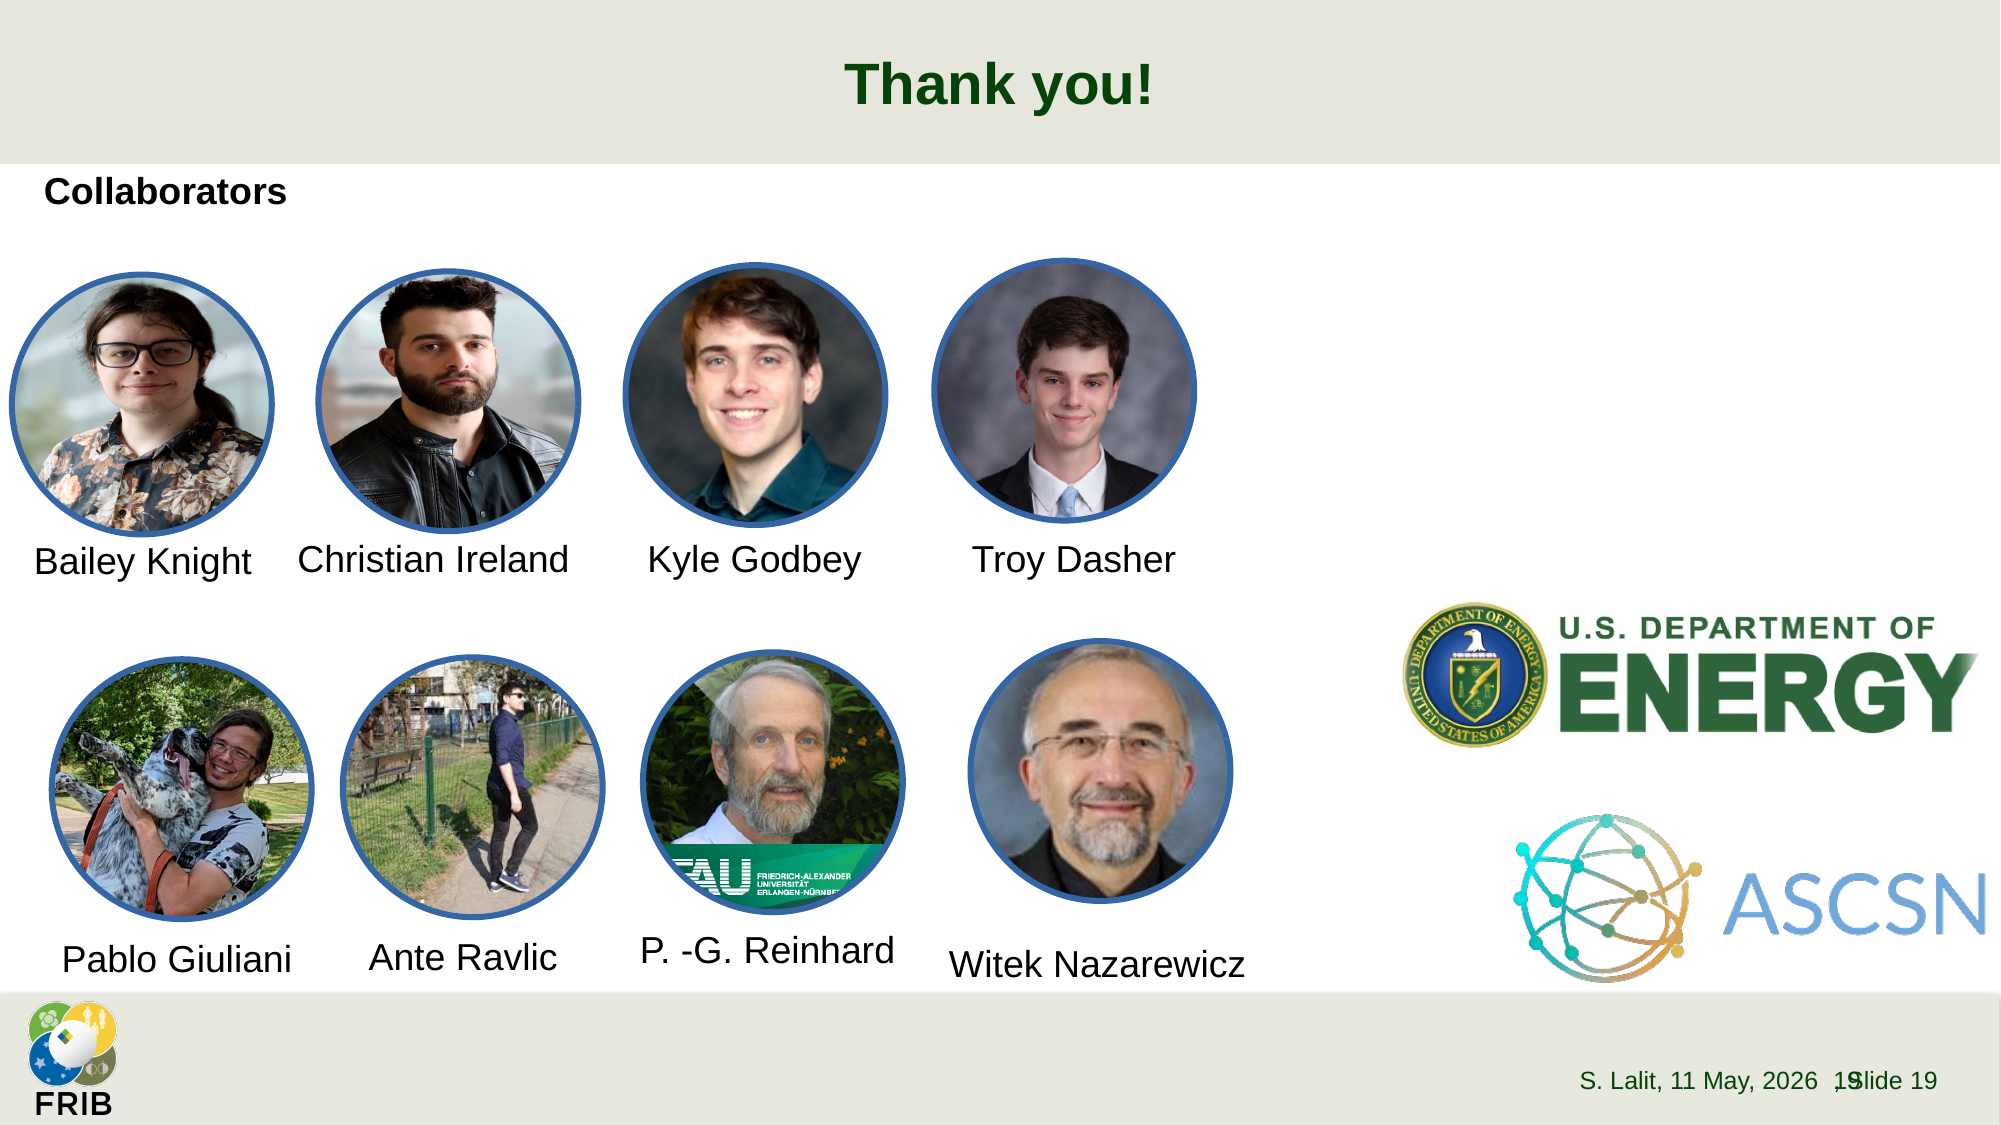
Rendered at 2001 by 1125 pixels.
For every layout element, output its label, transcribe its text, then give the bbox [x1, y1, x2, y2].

text_box Ante Ravlic [353, 925, 573, 986]
text_box Christian Ireland [282, 527, 585, 588]
text_box [625, 265, 886, 526]
text_box Bailey Knight [18, 529, 267, 590]
text_box [642, 652, 903, 913]
text_box [318, 271, 579, 532]
text_box Troy Dasher [956, 527, 1192, 588]
text_box [970, 641, 1231, 901]
picture [21, 994, 124, 1115]
text_box [11, 274, 272, 535]
text_box Collaborators [29, 163, 303, 221]
slide_number , Slide <number> [1833, 1042, 2000, 1103]
text_box [51, 659, 312, 920]
text_box Pablo Giuliani [46, 927, 308, 988]
text_box Kyle Godbey [632, 527, 877, 588]
text_box [342, 657, 603, 918]
picture [0, 0, 2000, 164]
picture [1510, 808, 1991, 990]
text_box P. -G. Reinhard [625, 919, 921, 979]
picture [1385, 581, 1989, 774]
text_box Witek Nazarewicz [934, 932, 1262, 993]
text_box [934, 260, 1195, 521]
title Thank you! [16, 47, 1983, 126]
